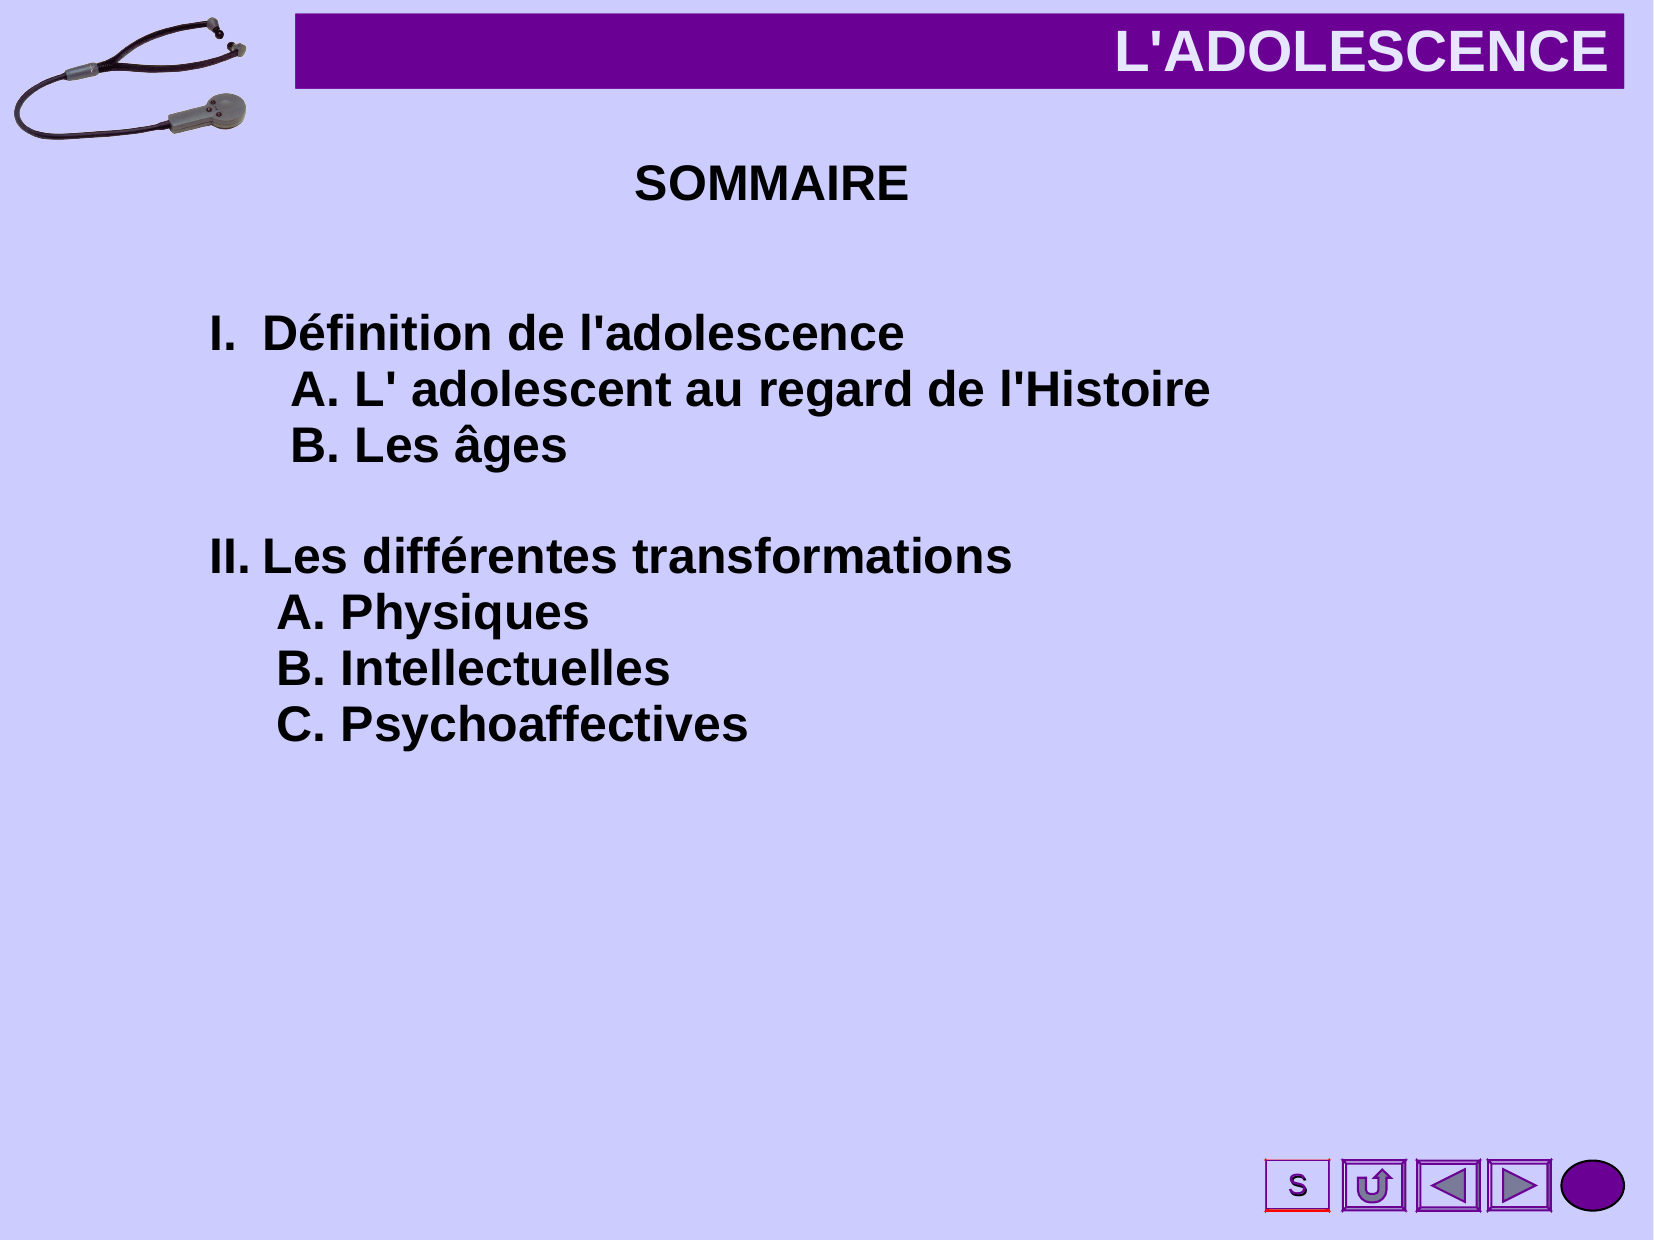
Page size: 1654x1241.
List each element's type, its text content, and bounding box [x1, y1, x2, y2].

text_box L'ADOLESCENCE [295, 13, 1625, 89]
text_box Définition de l'adolescence A. L' adolescent au regard de l'Histoire B. Les âges Les différentes transformations A. Physiques B. Intellectuelles C. Psychoaffectives [177, 298, 1241, 769]
picture [8, 8, 260, 153]
text_box SOMMAIRE [620, 147, 945, 266]
text_box [1561, 1160, 1625, 1211]
